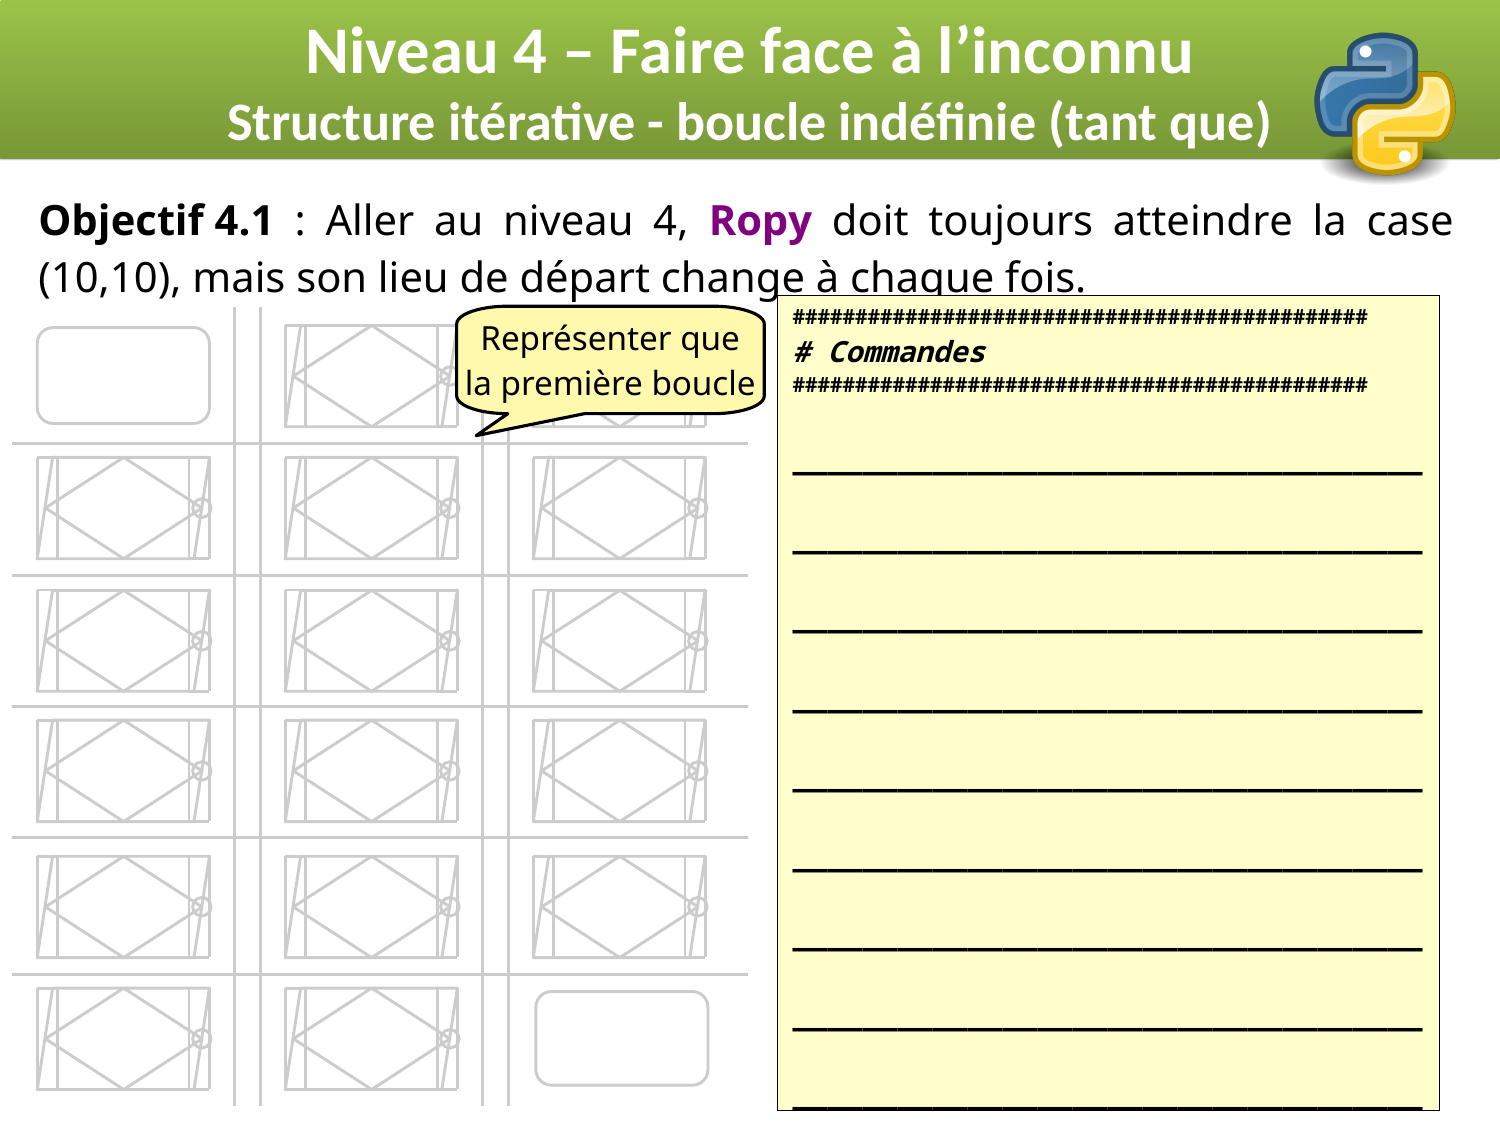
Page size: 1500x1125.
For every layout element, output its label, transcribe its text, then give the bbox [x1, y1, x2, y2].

text_box Représenter que la première boucle [456, 306, 765, 436]
text_box [202, 1030, 208, 1048]
text_box Objectif 4.1 : Aller au niveau 4, Ropy doit toujours atteindre la case (10,10), mais son lieu de départ change à chaque fois. [23, 183, 1469, 324]
text_box [698, 632, 704, 651]
text_box [450, 632, 456, 651]
text_box [698, 898, 704, 916]
text_box [450, 367, 456, 386]
text_box [698, 499, 704, 518]
text_box [450, 1030, 456, 1048]
text_box Niveau 4 – Faire face à l’inconnu Structure itérative - boucle indéfinie (tant que) [0, 0, 1500, 159]
text_box [202, 632, 208, 651]
text_box [202, 499, 208, 518]
text_box [450, 499, 456, 518]
text_box ############################################## # Commandes ############################################## ____________________________________ ____________________________________ ____________________________________ ____________________________________ ____________________________________ ____________________________________ ____________________________________ ____________________________________ ____________________________________ ____________________________________ ____________________________________ ____________________________________ [777, 295, 1440, 1111]
text_box [202, 898, 208, 916]
picture [1305, 29, 1465, 183]
text_box [698, 762, 704, 781]
text_box [450, 762, 456, 781]
text_box [450, 898, 456, 916]
text_box [202, 762, 208, 781]
